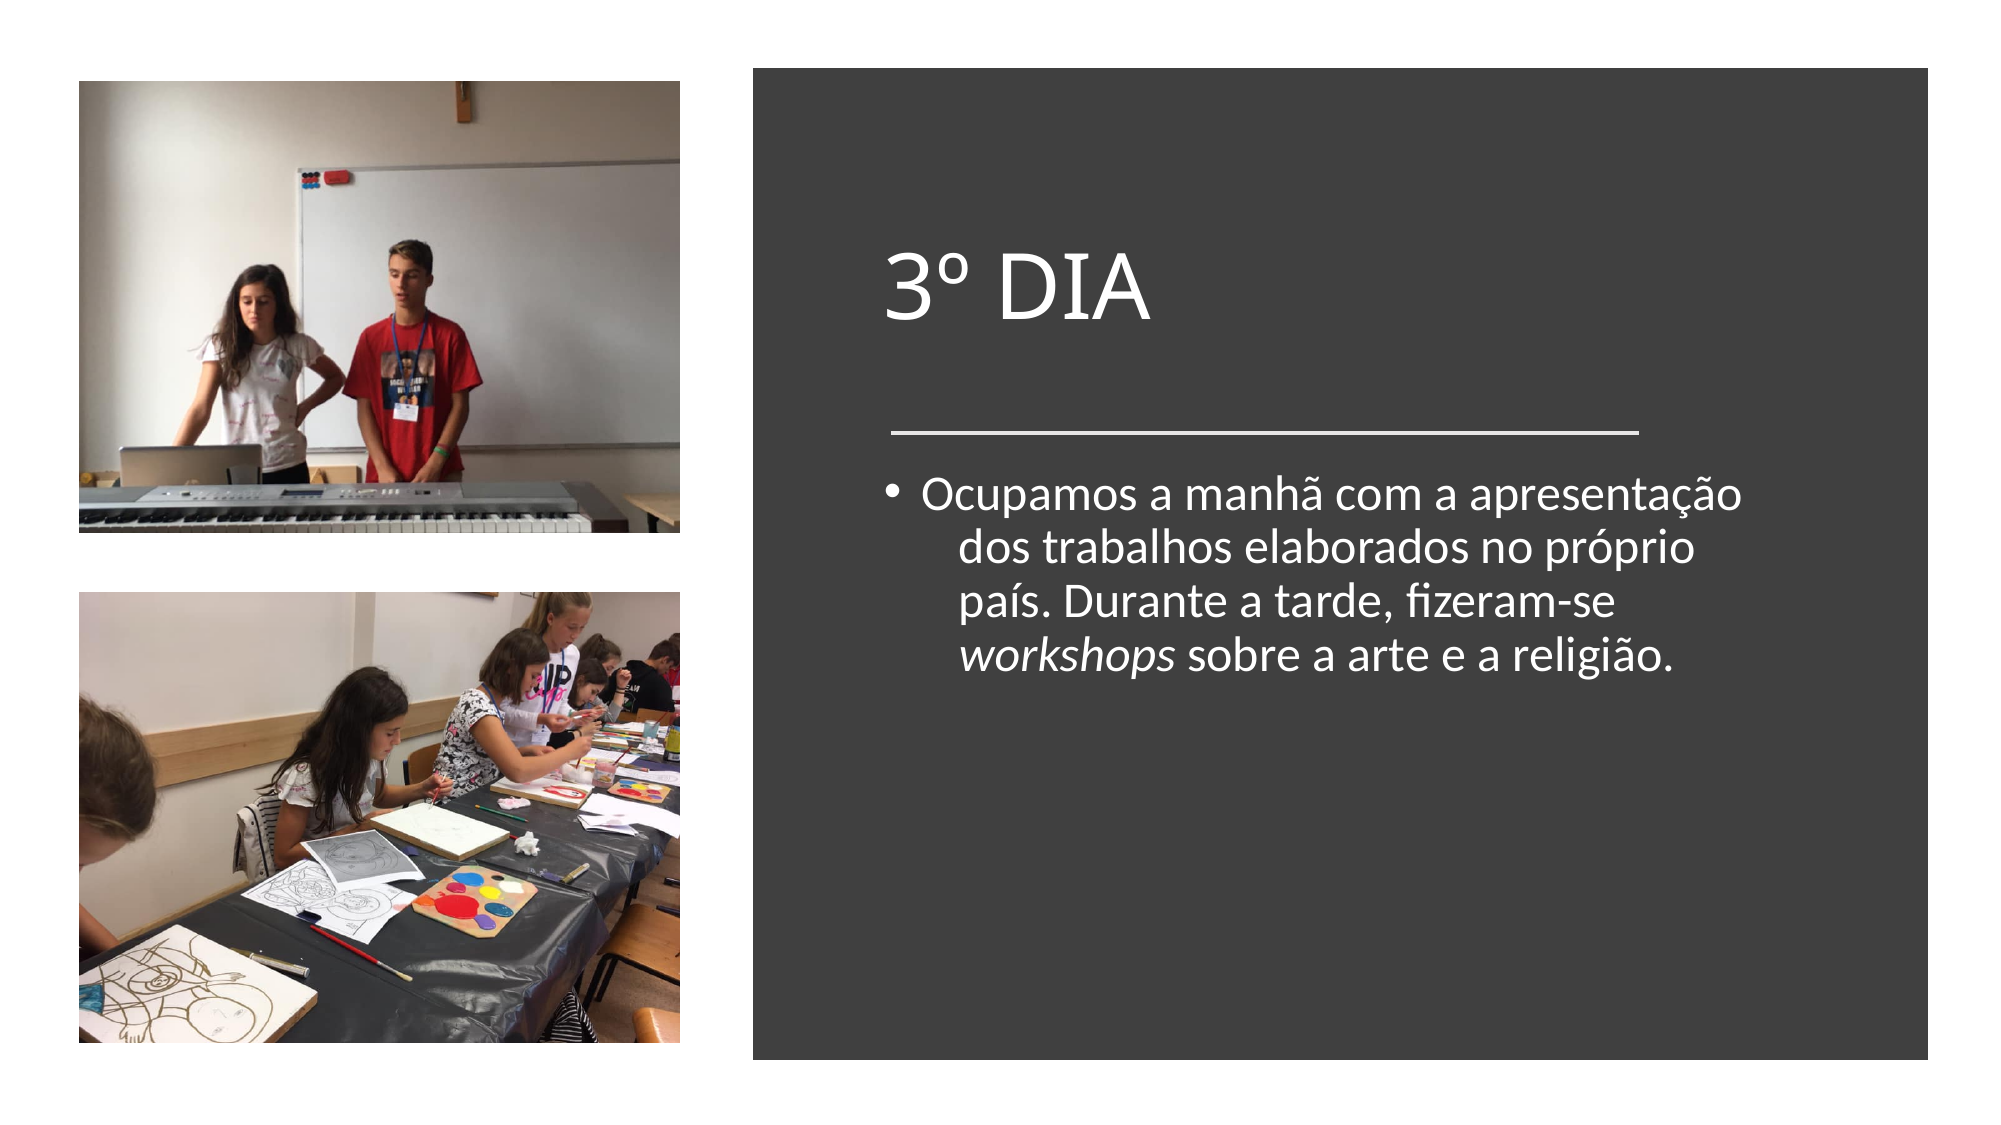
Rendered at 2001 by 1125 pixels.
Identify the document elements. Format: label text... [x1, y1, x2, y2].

picture [79, 592, 680, 1043]
picture [79, 81, 680, 533]
list Ocupamos a manhã com a apresentação dos trabalhos elaborados no próprio país. Durante a tarde, fizeram-se workshops sobre a arte e a religião. [869, 459, 1812, 950]
title 3º DIA [869, 172, 1795, 407]
text_box [763, 78, 1917, 1049]
